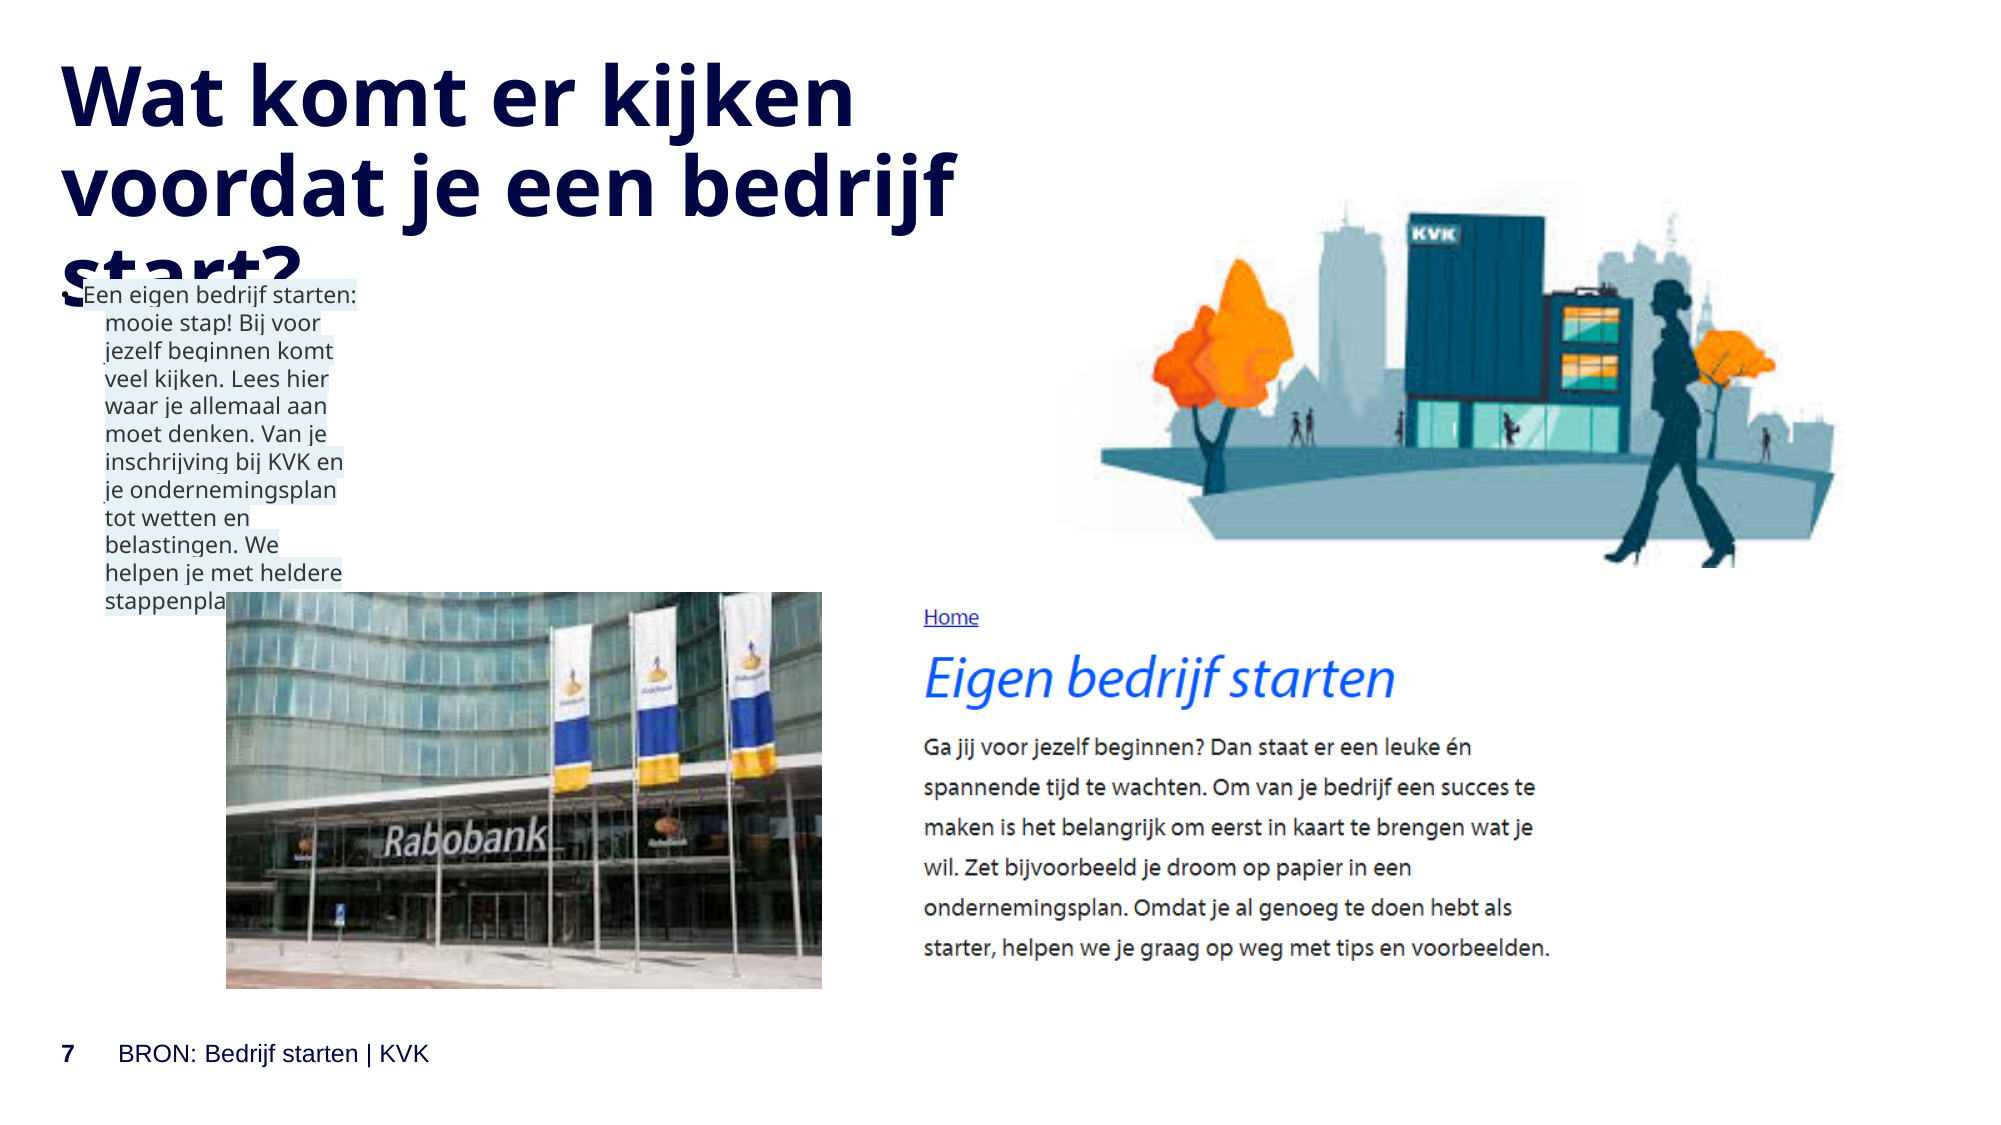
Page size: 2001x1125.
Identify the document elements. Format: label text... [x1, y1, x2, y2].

picture [226, 592, 822, 989]
title Wat komt er kijken voordat je een bedrijf start? [60, 48, 1304, 240]
text_box BRON: Bedrijf starten | KVK [118, 1037, 987, 1074]
picture [1013, 179, 1847, 568]
picture [910, 592, 1574, 976]
list Een eigen bedrijf starten: mooie stap! Bij voor jezelf beginnen komt veel kijken. Lees hier waar je allemaal aan moet denken. Van je inschrijving bij KVK en je ondernemingsplan tot wetten en belastingen. We helpen je met heldere stappenplannen. [60, 280, 987, 1006]
text_box 4 [60, 1037, 113, 1074]
